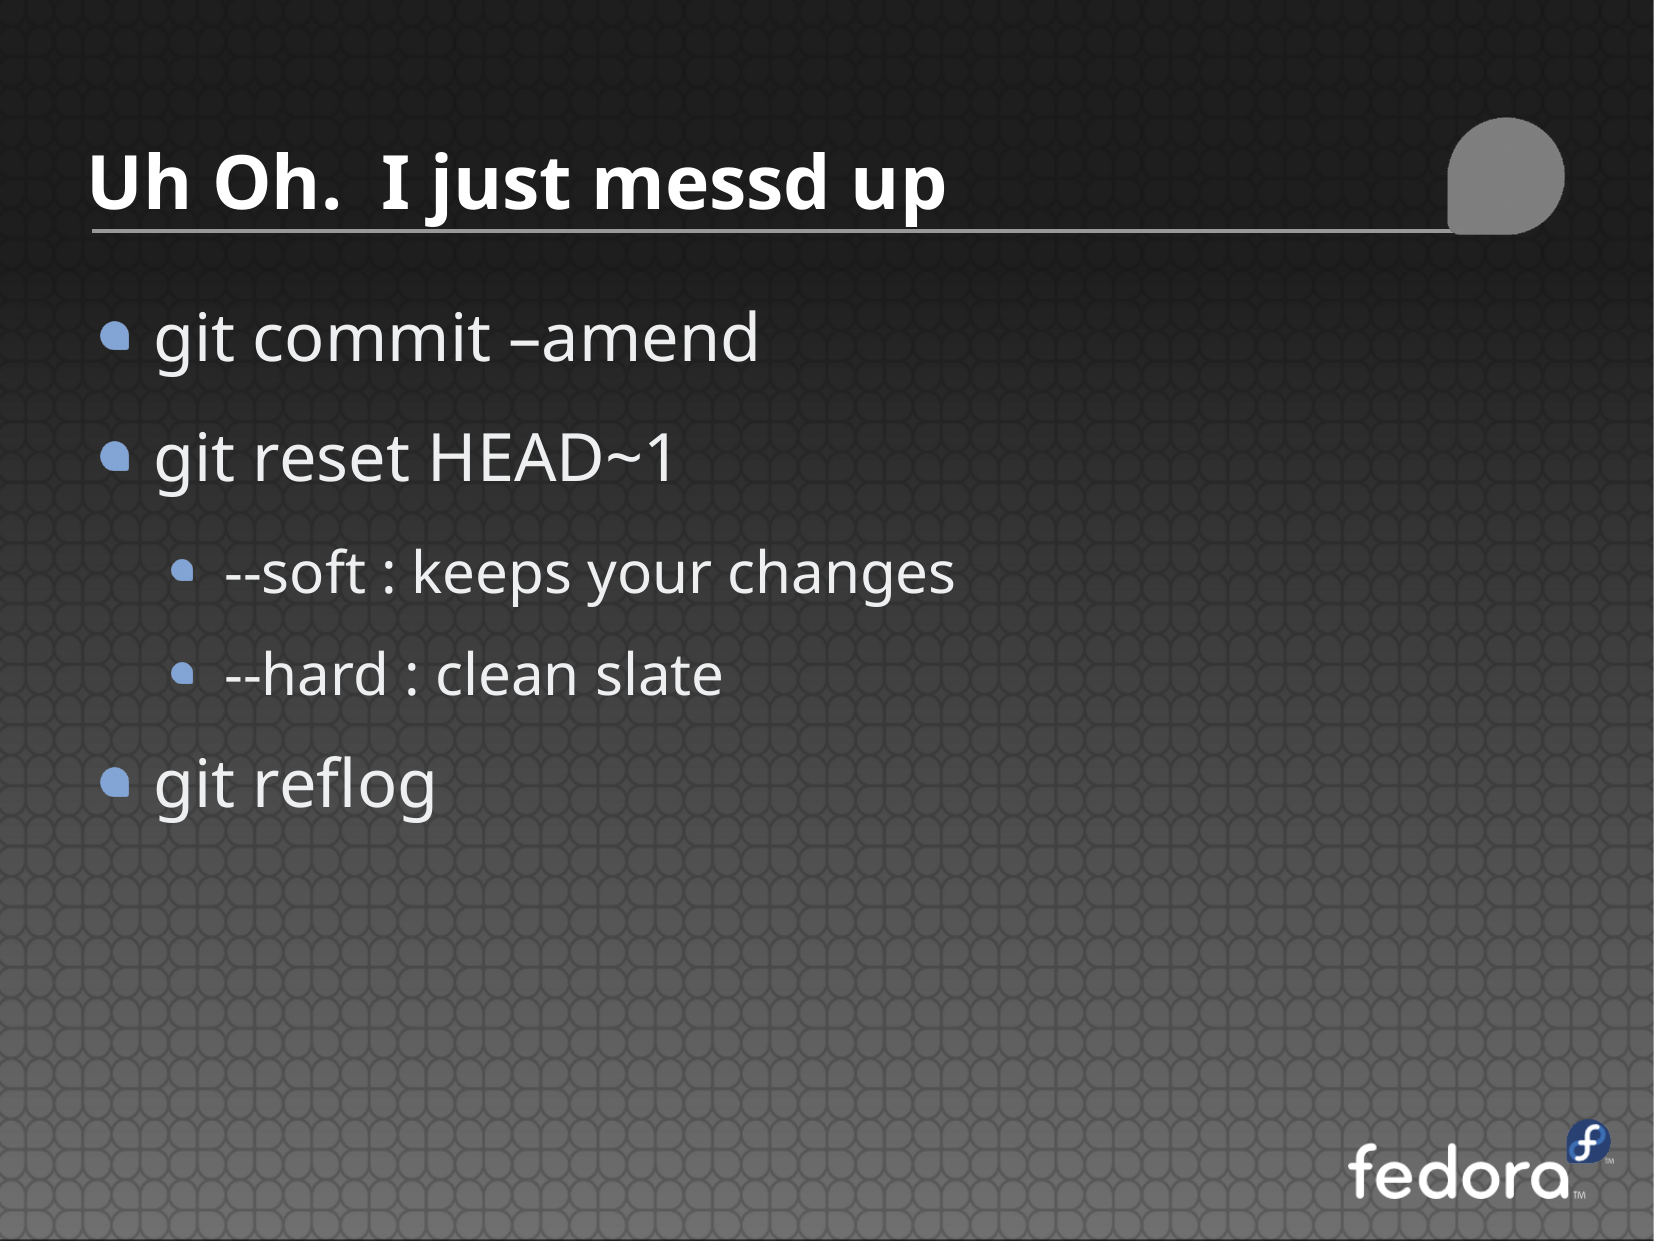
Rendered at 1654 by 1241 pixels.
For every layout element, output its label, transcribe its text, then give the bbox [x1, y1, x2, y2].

picture [0, 0, 1654, 1241]
title Uh Oh. I just messd up [86, 112, 1576, 249]
list git commit –amend git reset HEAD~1 --soft : keeps your changes --hard : clean slate git reflog [82, 290, 1571, 1109]
